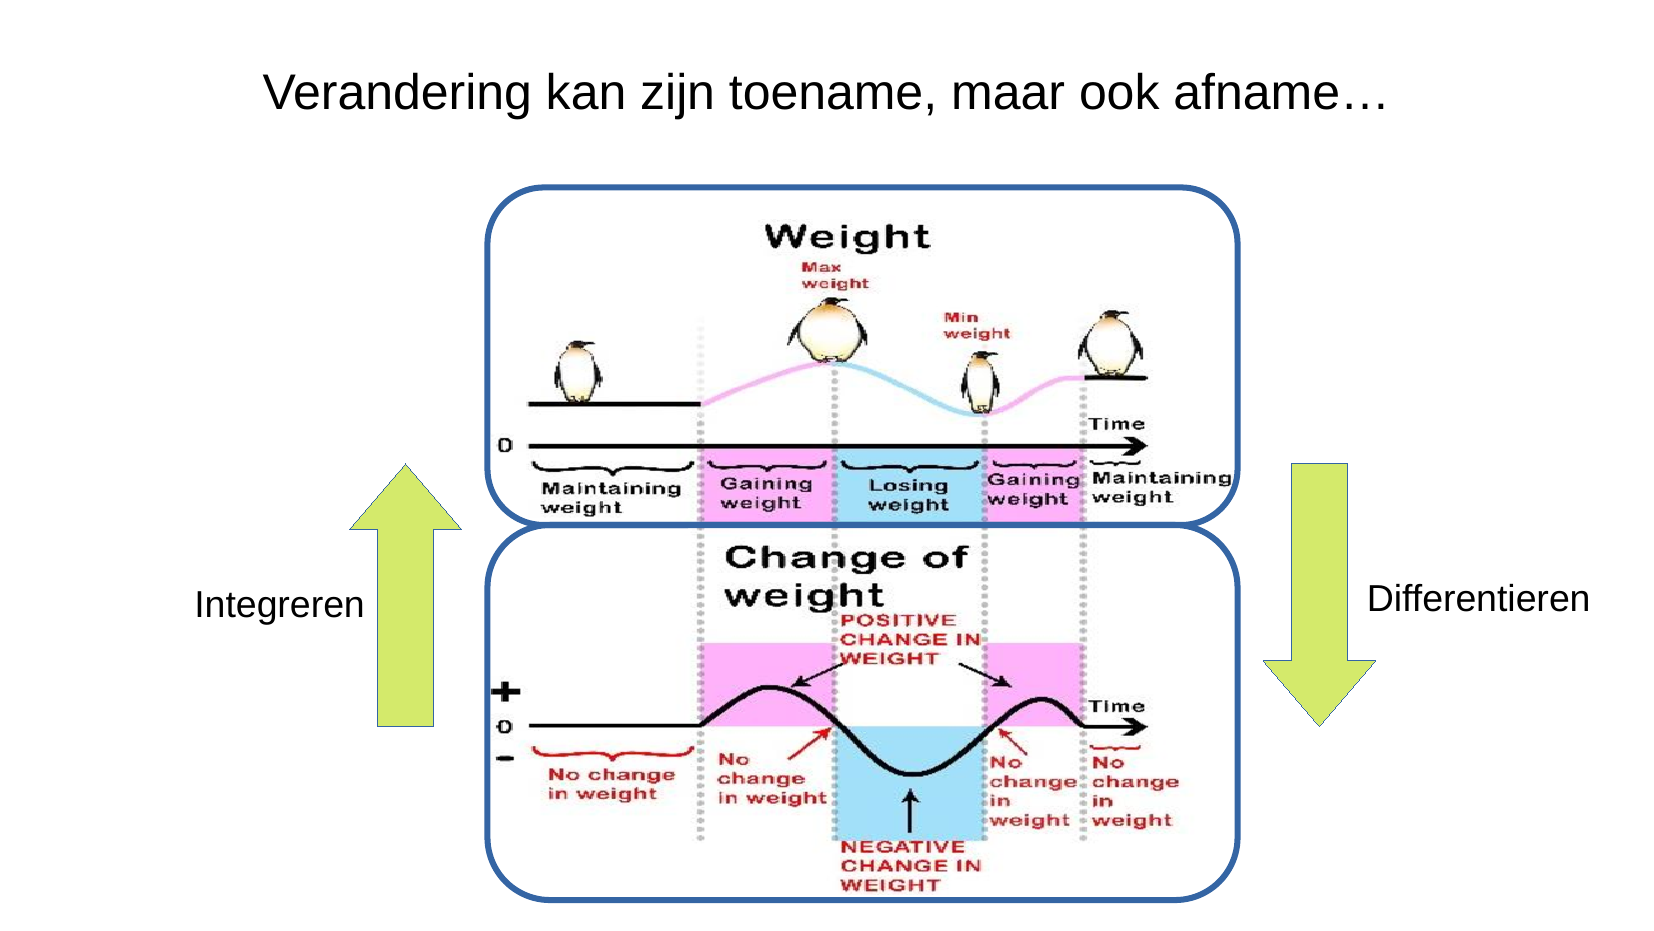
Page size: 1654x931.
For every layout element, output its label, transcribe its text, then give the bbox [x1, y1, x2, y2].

text_box [1263, 463, 1376, 727]
picture [487, 859, 516, 895]
picture [487, 489, 525, 566]
text_box [349, 463, 462, 727]
title Verandering kan zijn toename, maar ook afname… [82, 10, 1571, 175]
text_box Differentieren [1352, 570, 1606, 628]
text_box Integreren [179, 576, 380, 634]
picture [1209, 859, 1238, 895]
picture [1200, 489, 1238, 566]
picture [491, 529, 1234, 895]
picture [491, 219, 1234, 521]
